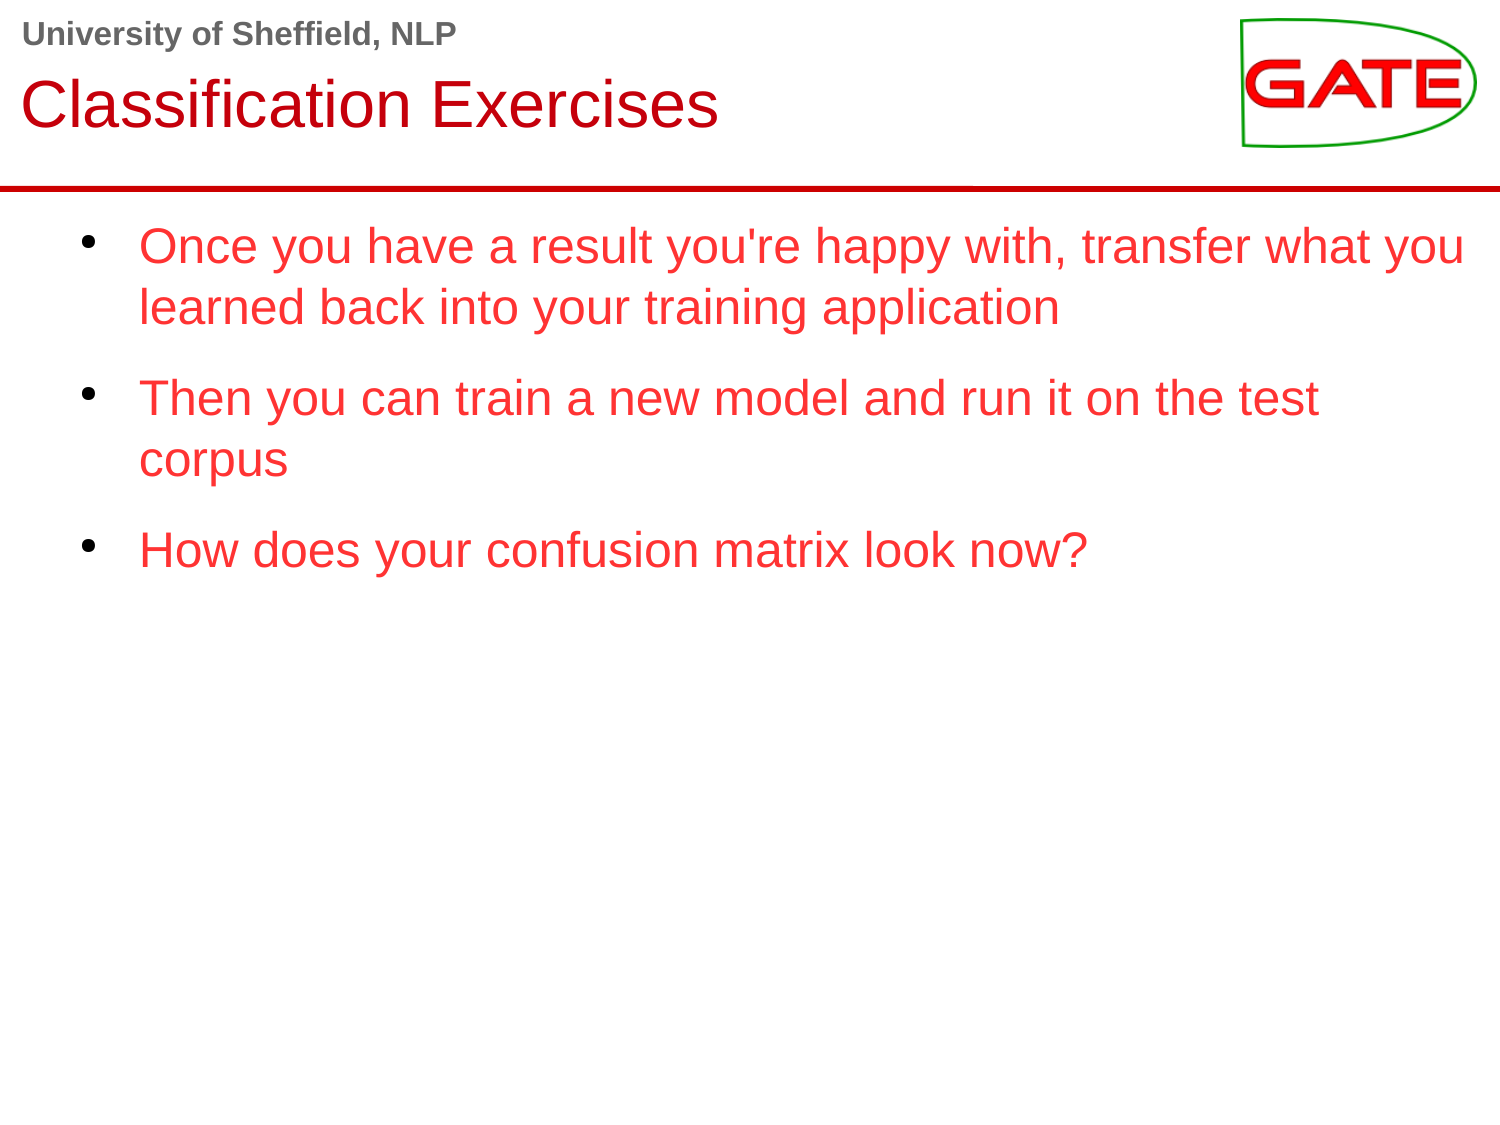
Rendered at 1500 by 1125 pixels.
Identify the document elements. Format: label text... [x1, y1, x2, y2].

picture [1240, 18, 1477, 148]
title Classification Exercises [20, 45, 1240, 166]
list Once you have a result you're happy with, transfer what you learned back into your training application Then you can train a new model and run it on the test corpus How does your confusion matrix look now? [23, 212, 1477, 1063]
